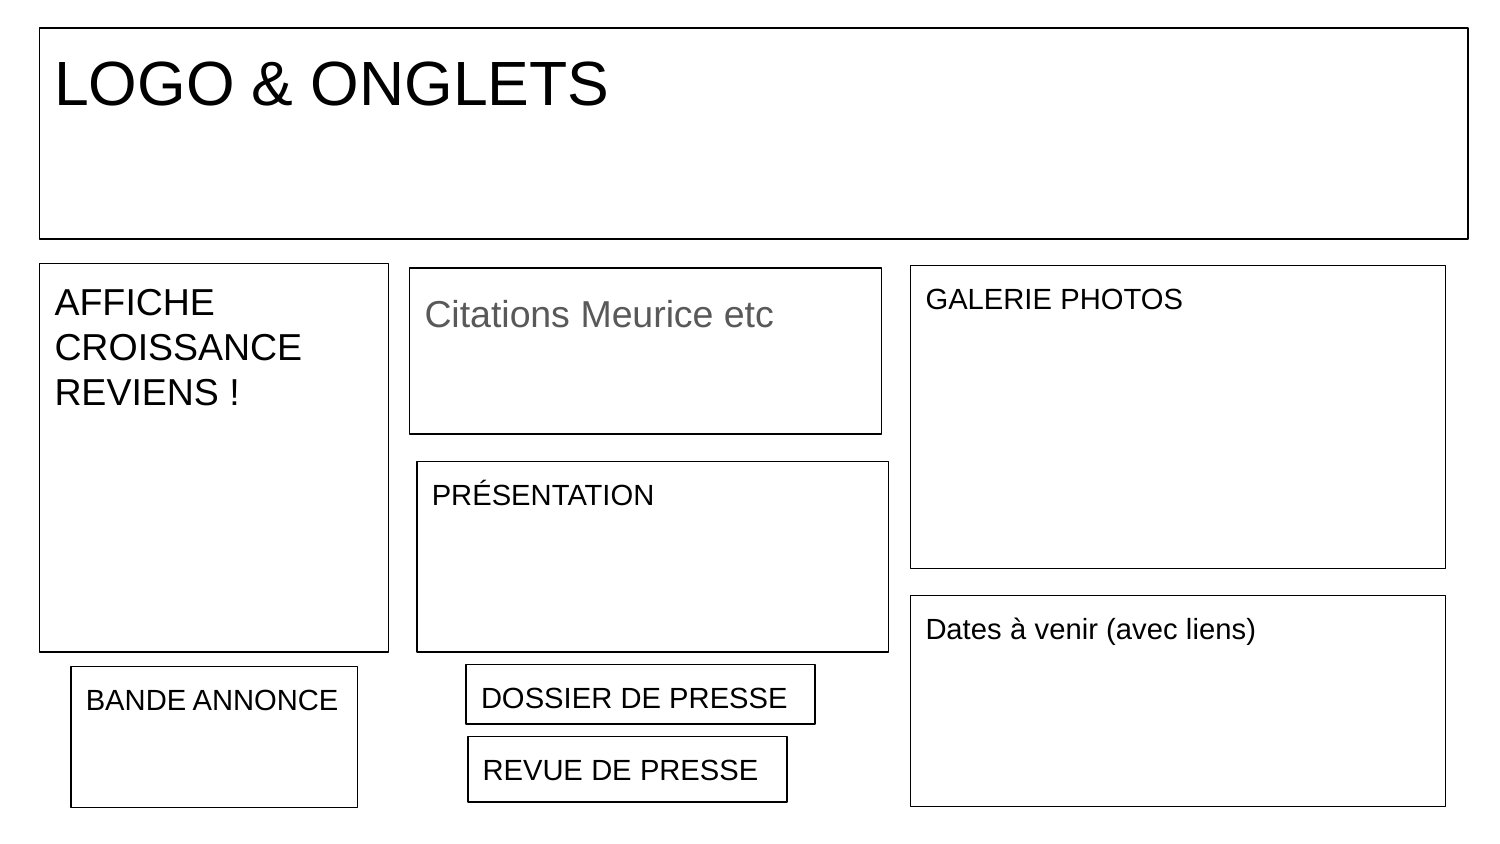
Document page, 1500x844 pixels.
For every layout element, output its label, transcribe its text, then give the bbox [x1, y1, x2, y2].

text_box Dates à venir (avec liens) [910, 595, 1446, 807]
text_box GALERIE PHOTOS [910, 265, 1446, 569]
text_box BANDE ANNONCE [70, 666, 358, 808]
text_box DOSSIER DE PRESSE [466, 664, 816, 725]
text_box PRÉSENTATION [416, 461, 889, 653]
title AFFICHE CROISSANCE REVIENS ! [39, 263, 389, 653]
text_box REVUE DE PRESSE [467, 736, 787, 802]
list Citations Meurice etc [409, 268, 882, 435]
text_box LOGO & ONGLETS [39, 27, 1469, 240]
